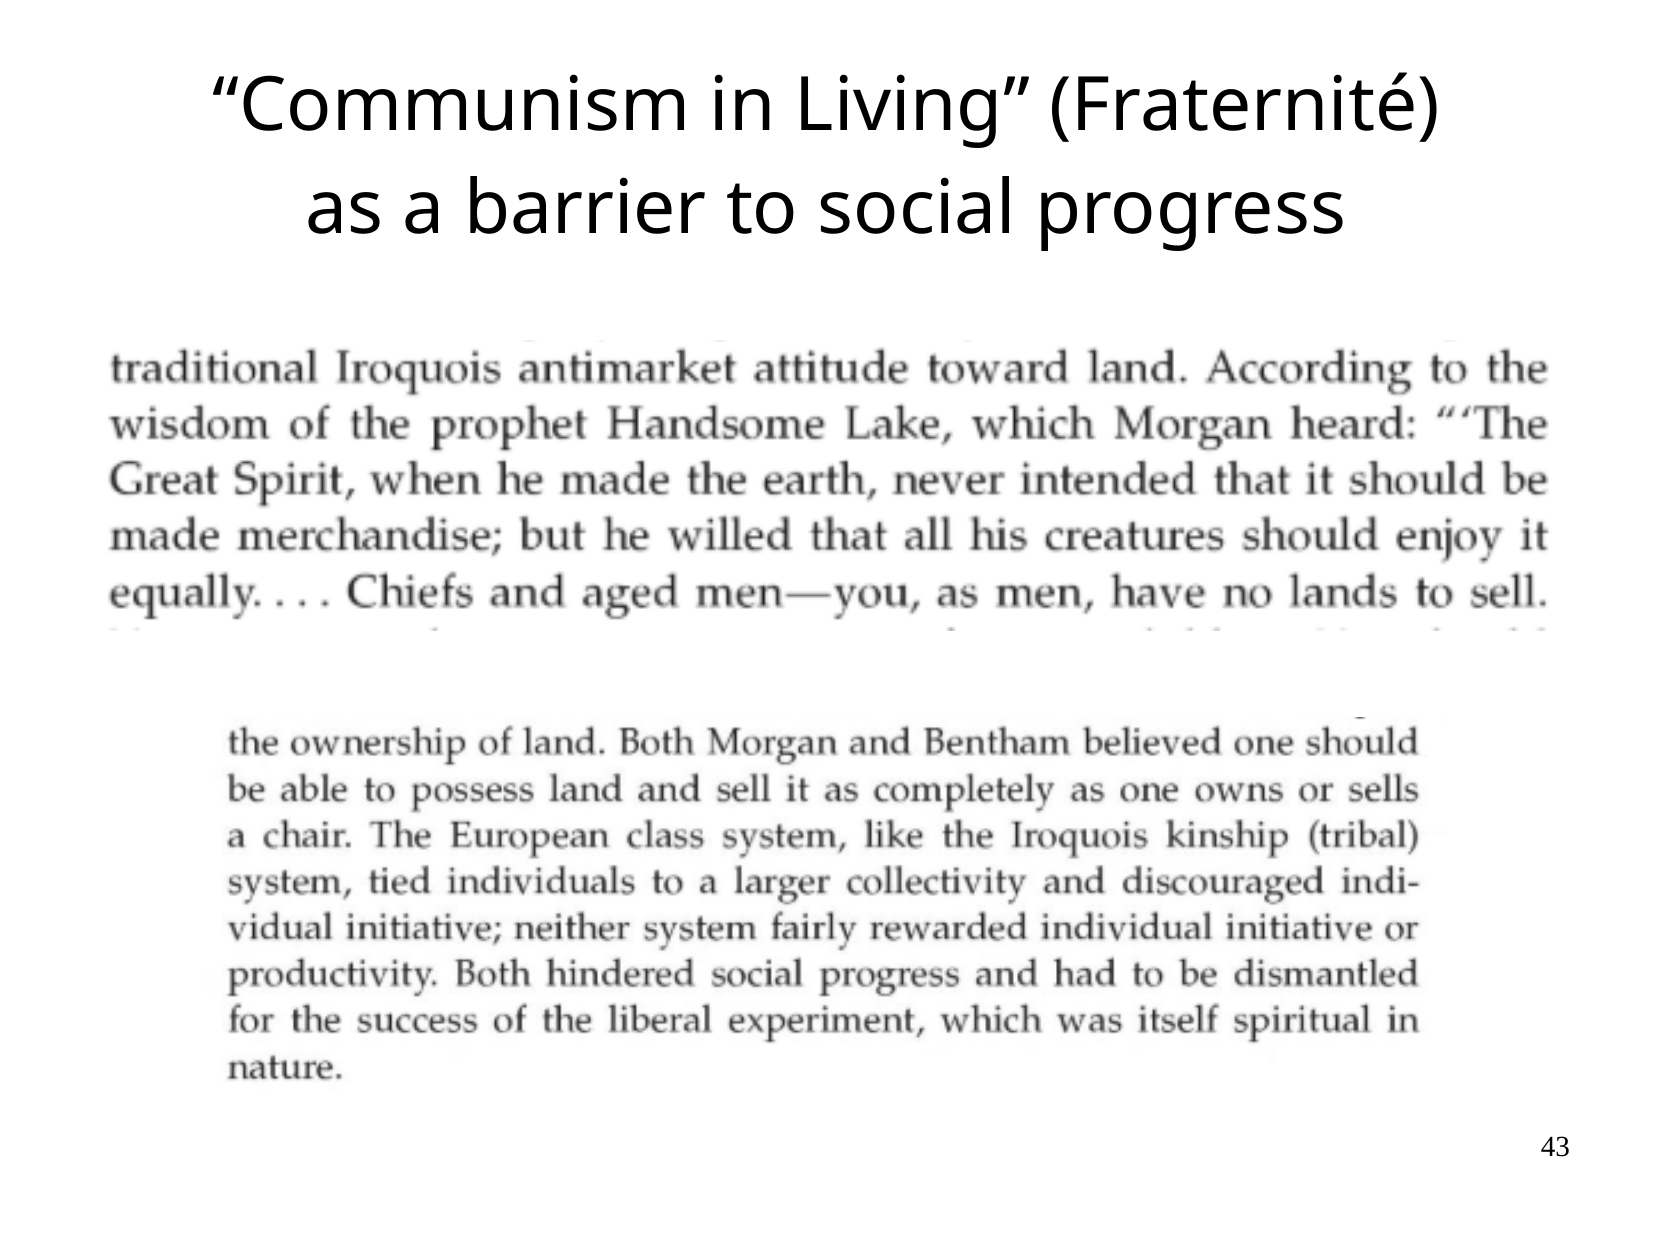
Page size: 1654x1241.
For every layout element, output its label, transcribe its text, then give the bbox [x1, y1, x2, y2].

picture [82, 340, 1571, 631]
picture [205, 717, 1448, 1109]
title “Communism in Living” (Fraternité) as a barrier to social progress [82, 41, 1571, 265]
